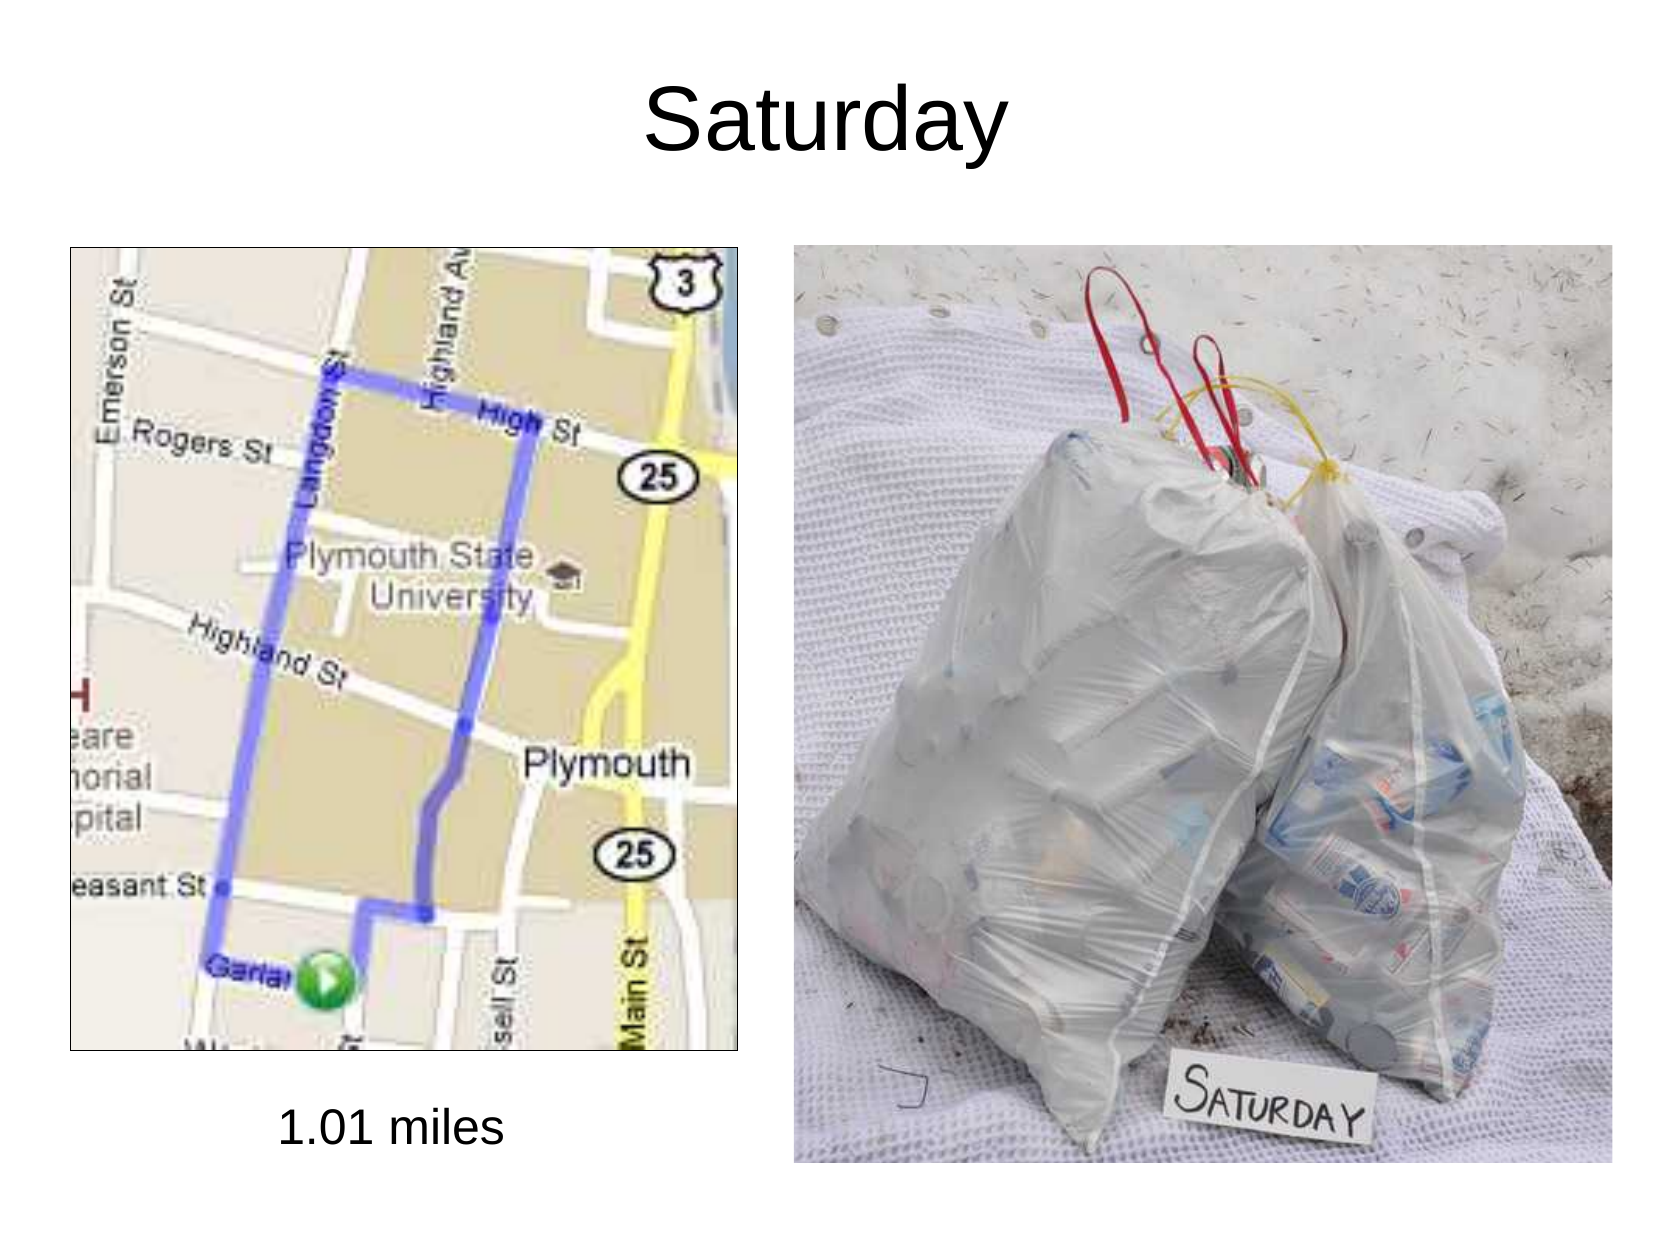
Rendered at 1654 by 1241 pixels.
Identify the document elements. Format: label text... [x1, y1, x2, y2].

picture [793, 245, 1613, 1163]
text_box 1.01 miles [262, 1091, 525, 1163]
title Saturday [82, 49, 1571, 188]
picture [70, 247, 738, 1051]
